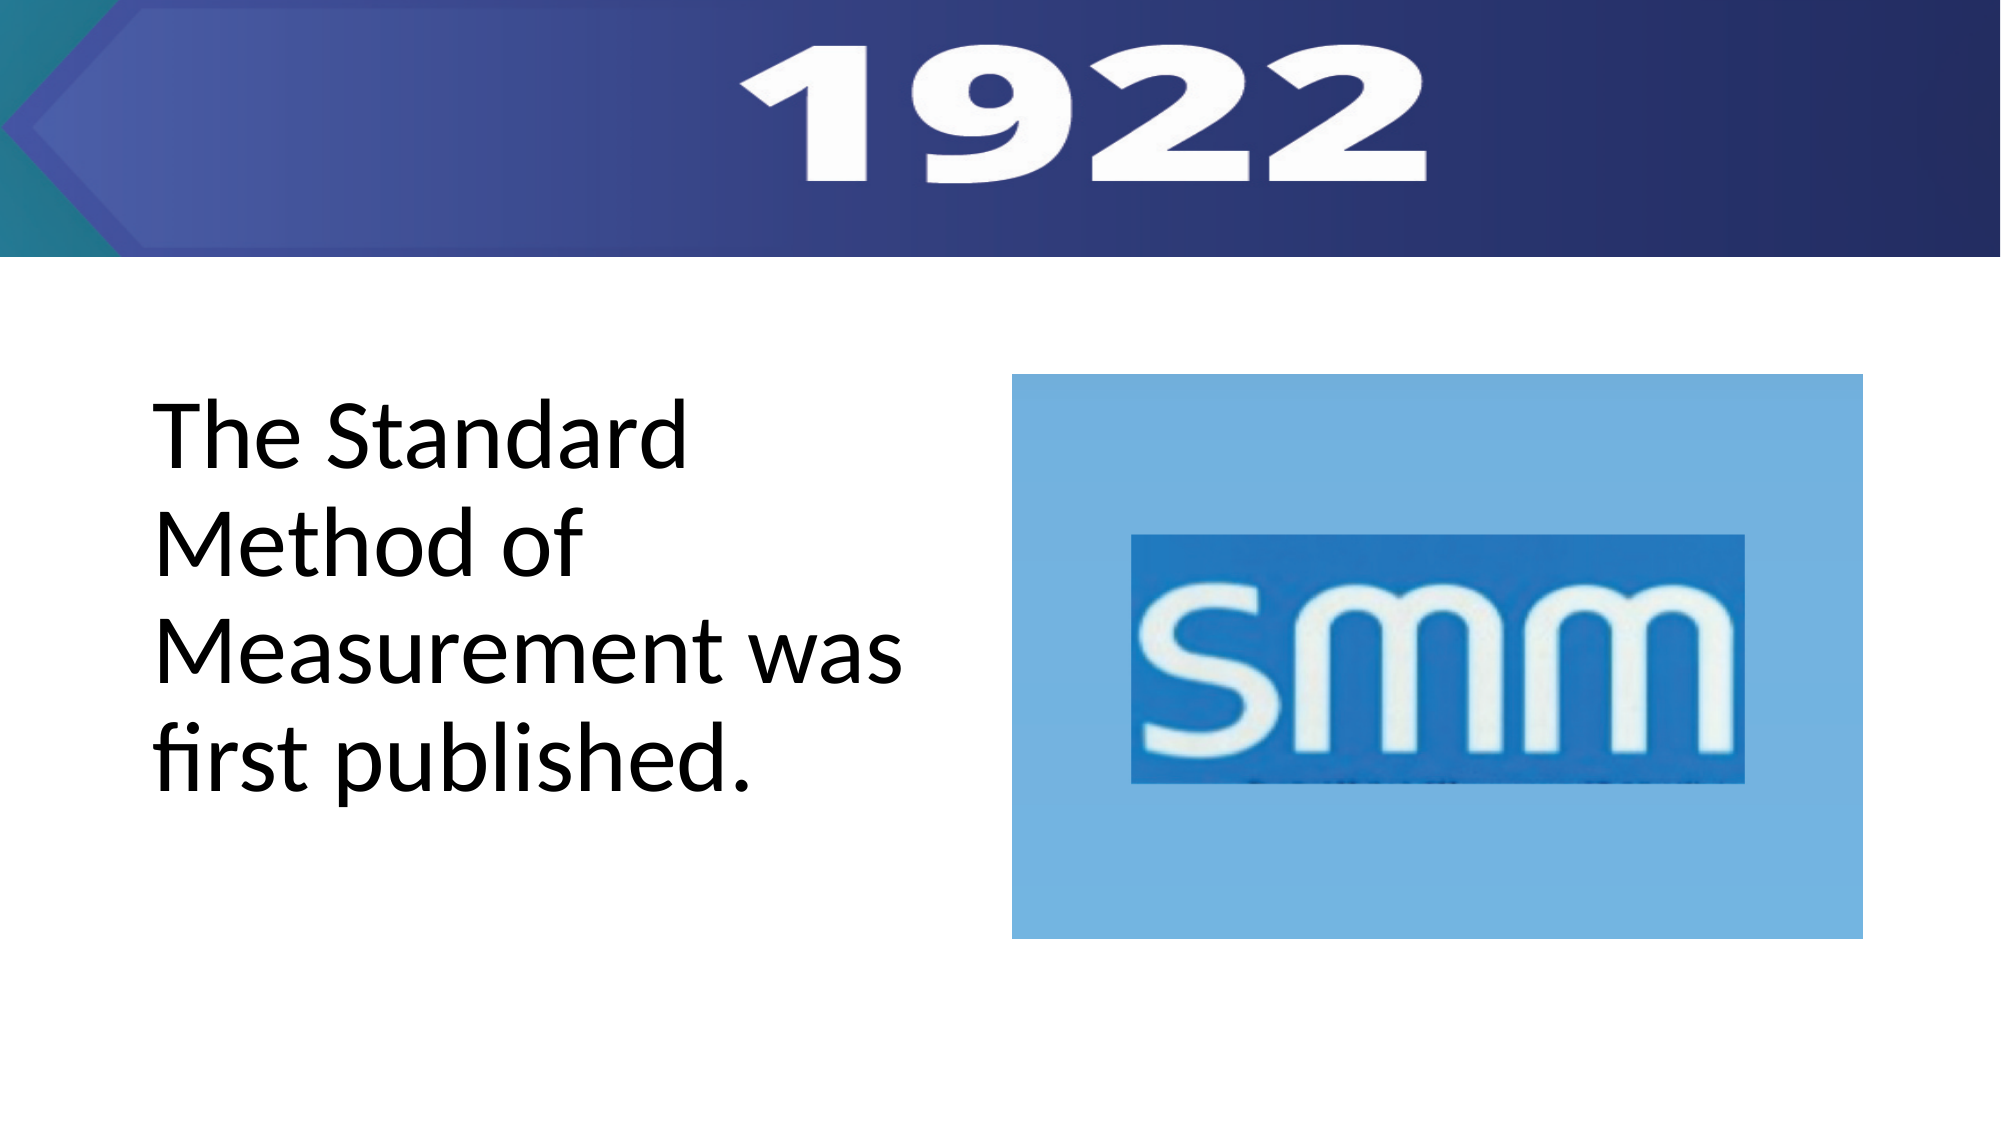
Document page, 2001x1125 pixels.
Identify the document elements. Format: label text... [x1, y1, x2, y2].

picture [1012, 374, 1863, 939]
picture [0, 0, 2000, 257]
list The Standard Method of Measurement was first published. [137, 374, 988, 1089]
